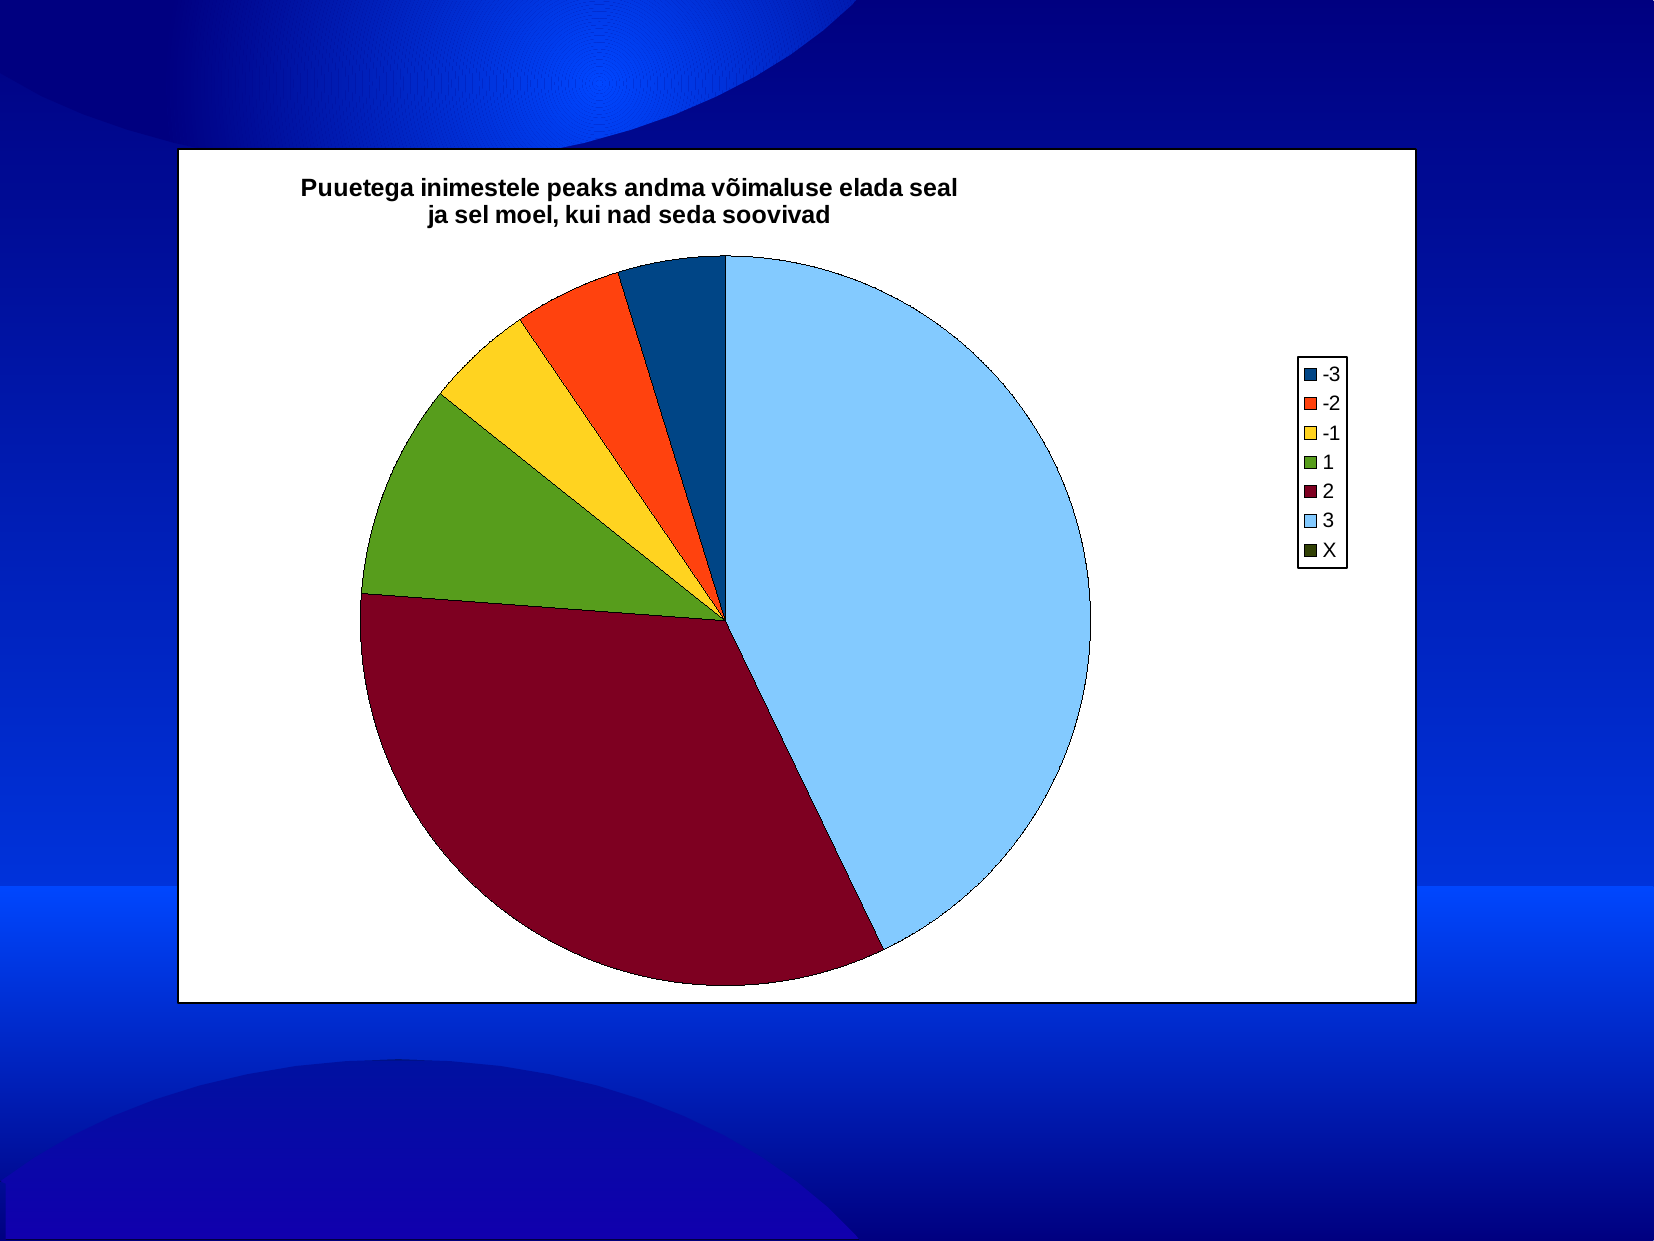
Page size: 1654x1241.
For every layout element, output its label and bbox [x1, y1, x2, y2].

chart [177, 147, 1418, 1004]
